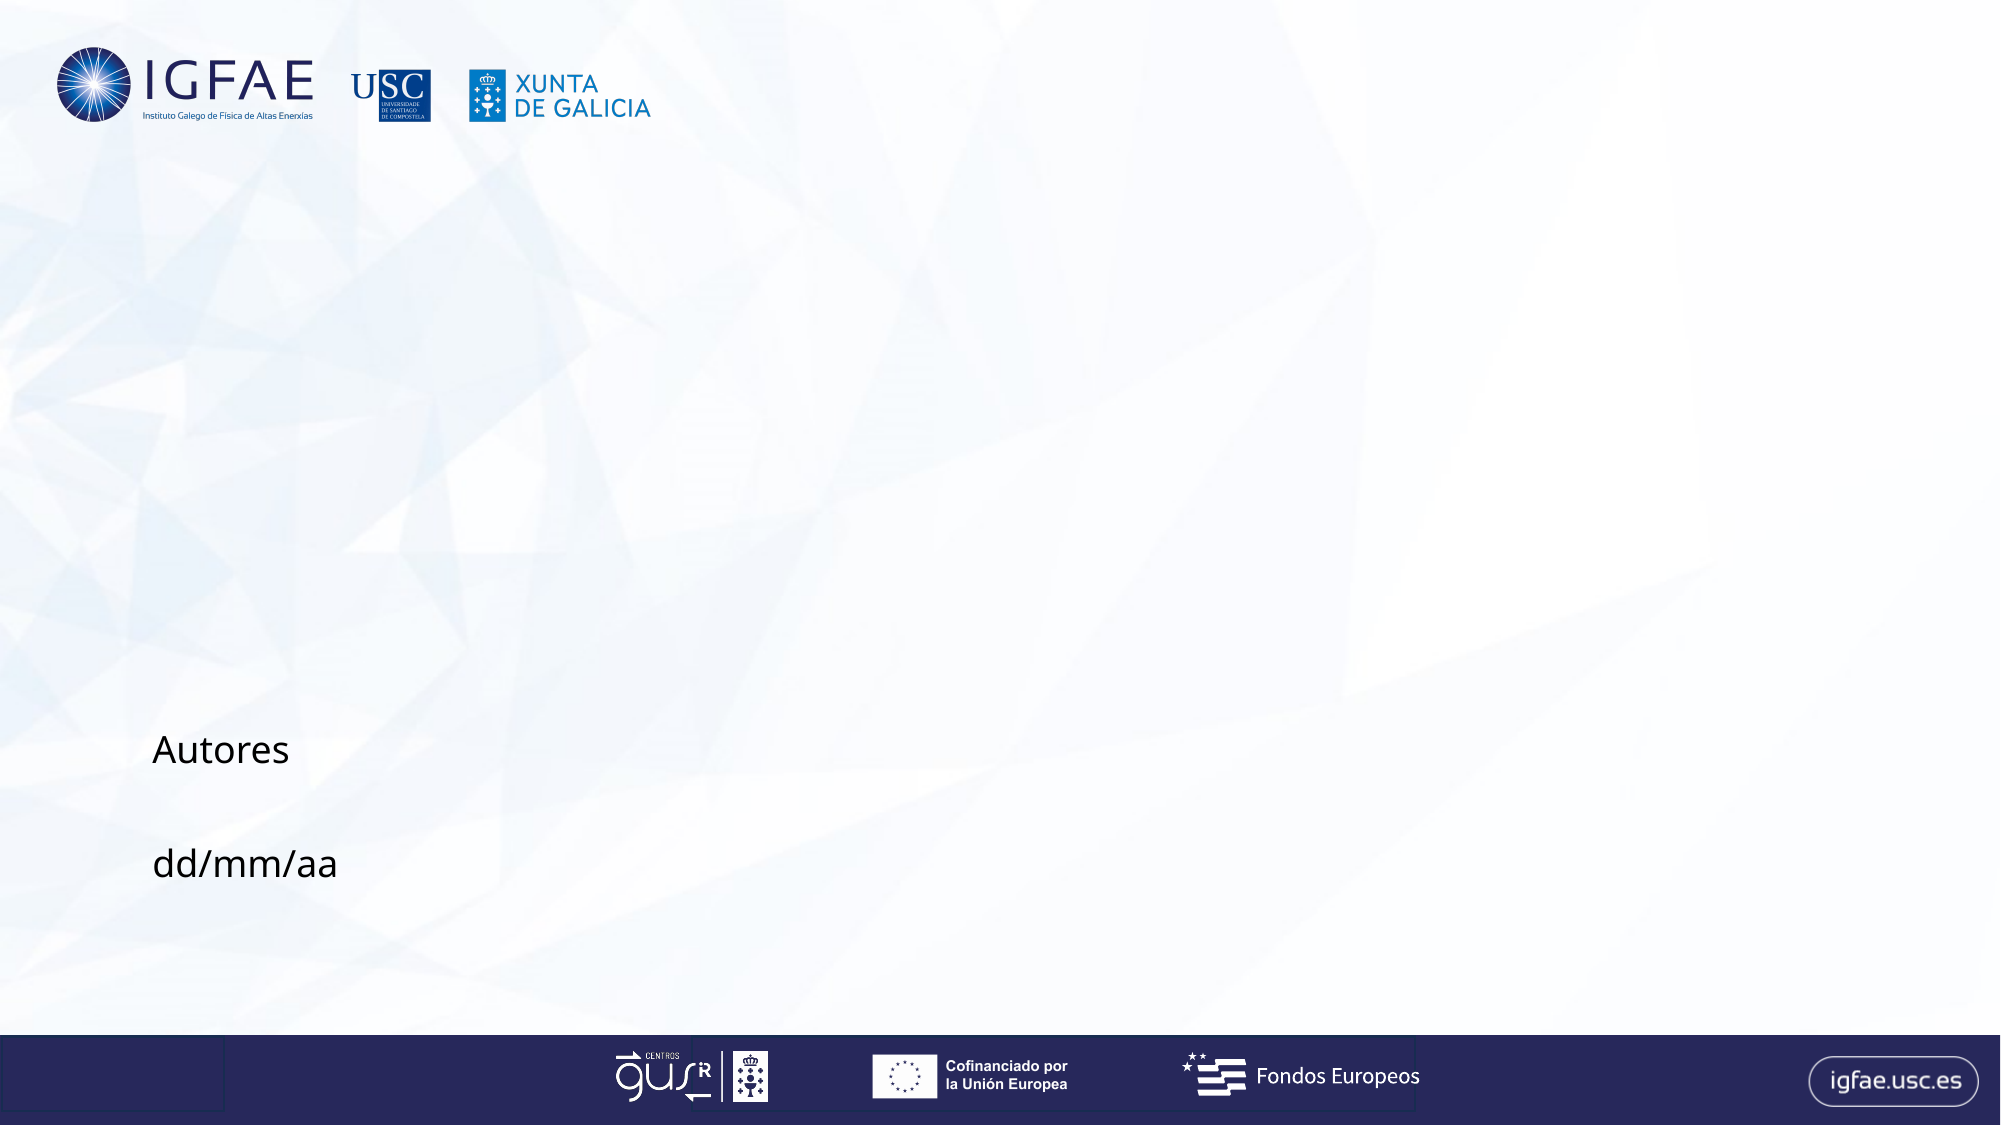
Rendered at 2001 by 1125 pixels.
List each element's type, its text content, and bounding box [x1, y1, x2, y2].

text_box Autores [137, 718, 457, 779]
text_box dd/mm/aa [137, 832, 401, 894]
